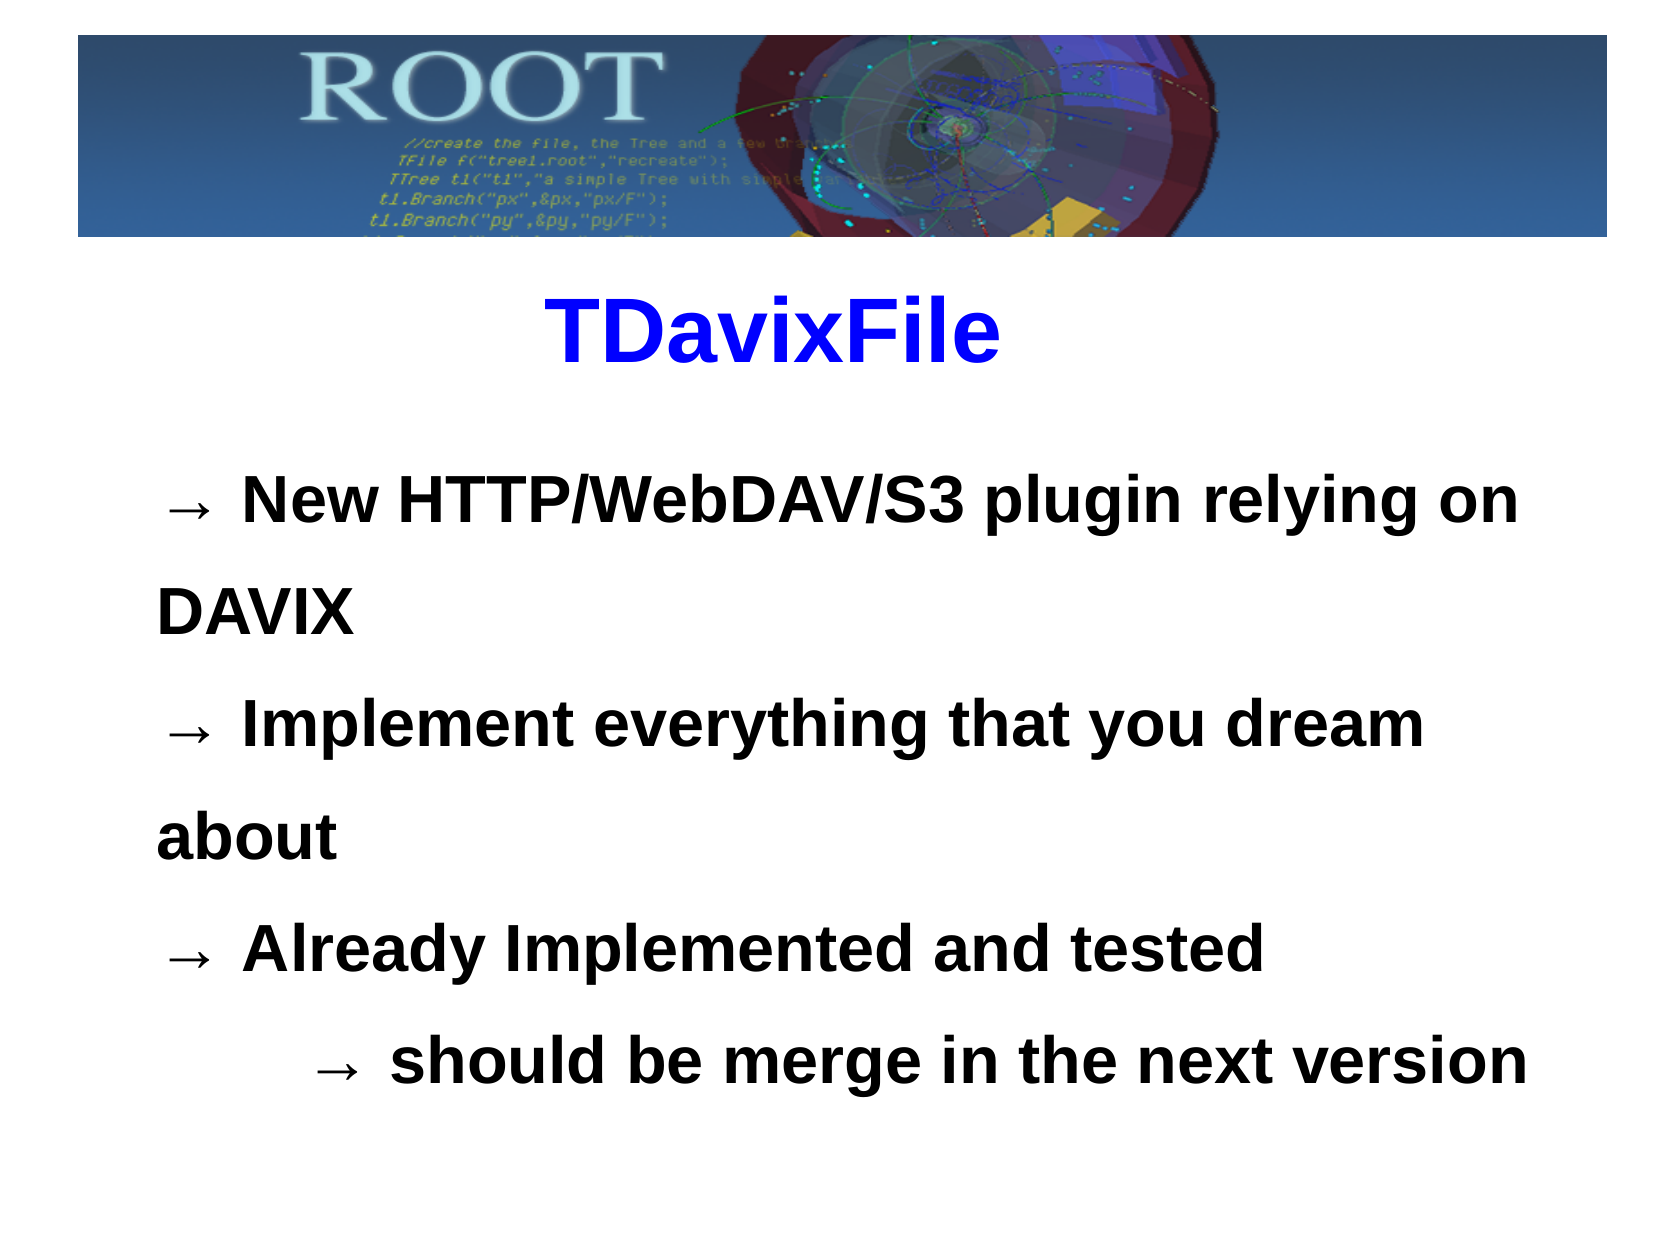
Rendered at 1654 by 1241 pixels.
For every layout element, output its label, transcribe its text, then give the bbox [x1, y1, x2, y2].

text_box [118, 237, 1571, 379]
text_box → New HTTP/WebDAV/S3 plugin relying on DAVIX → Implement everything that you dream about → Already Implemented and tested → should be merge in the next version [141, 342, 1595, 1241]
picture [78, 35, 1607, 237]
